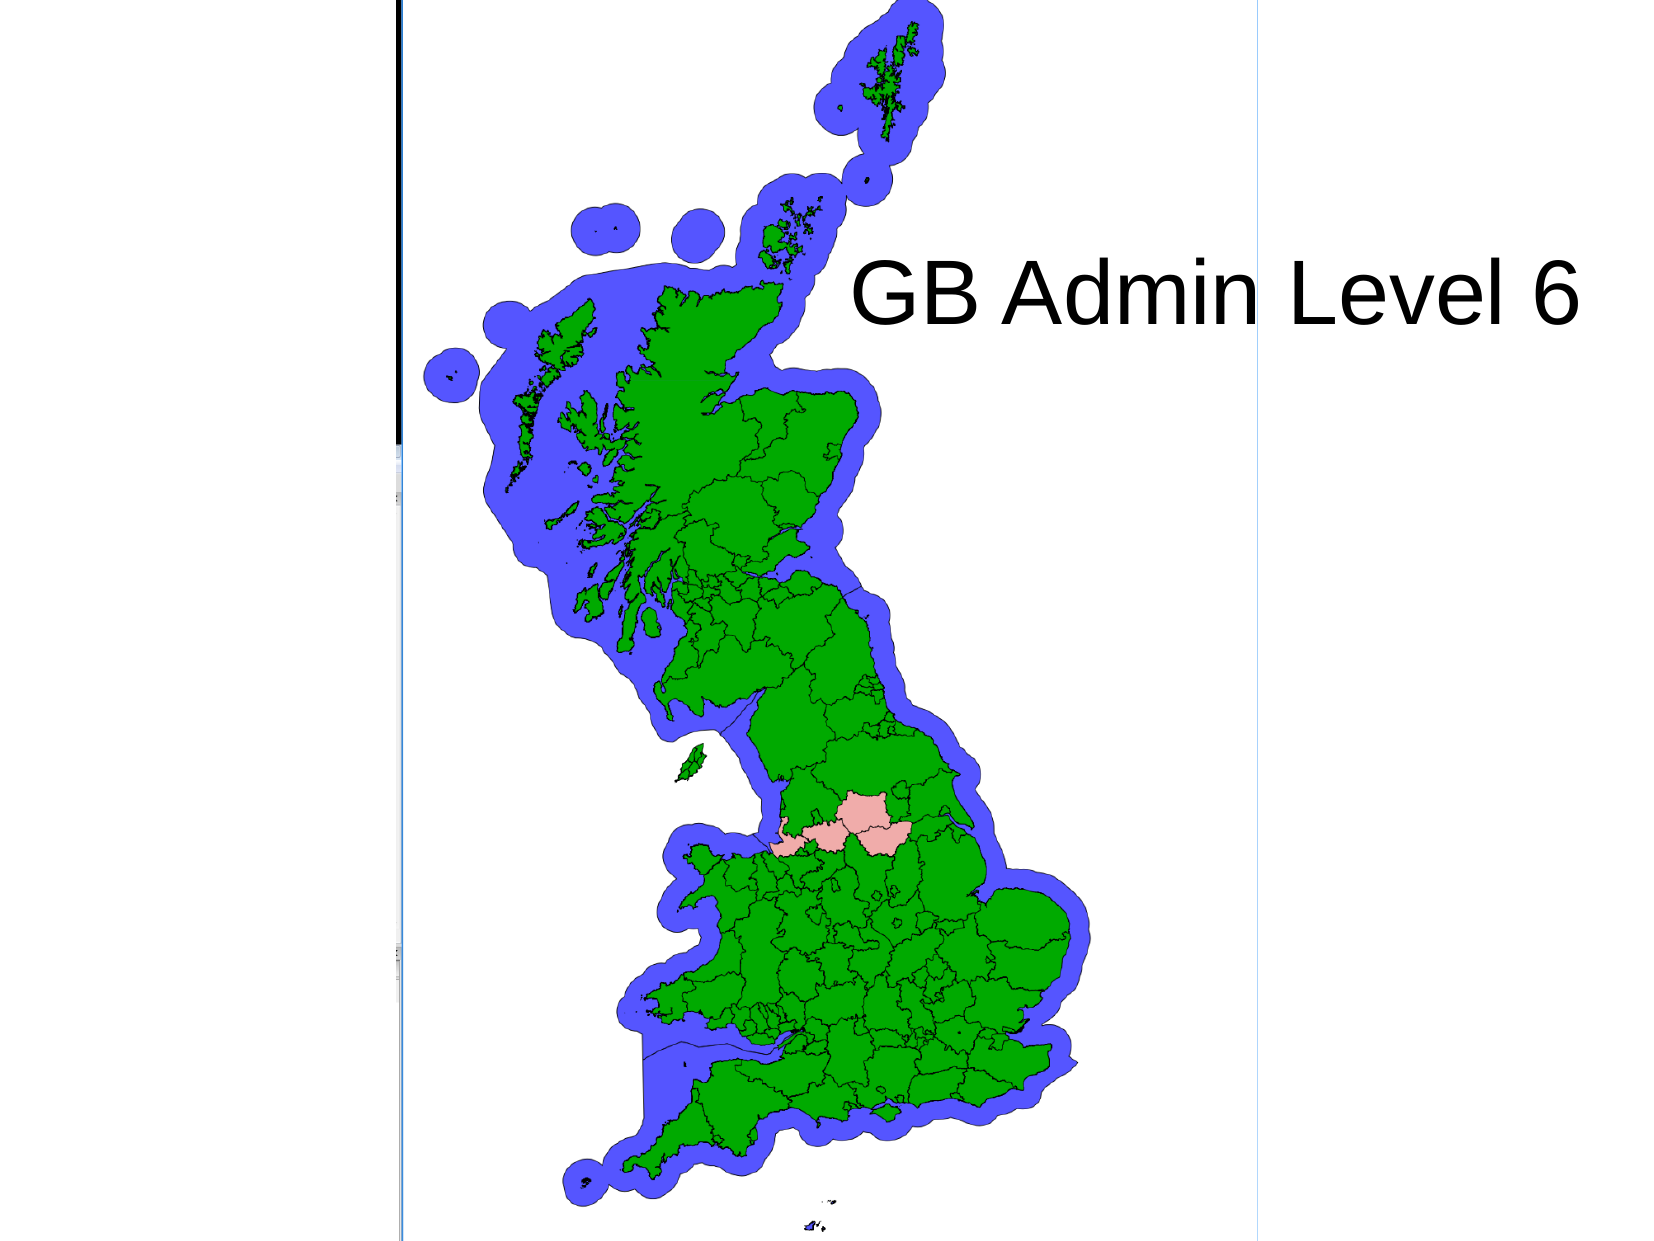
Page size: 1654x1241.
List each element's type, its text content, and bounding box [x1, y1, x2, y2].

title GB Admin Level 6 [472, 188, 1654, 397]
picture [395, 0, 1258, 1241]
